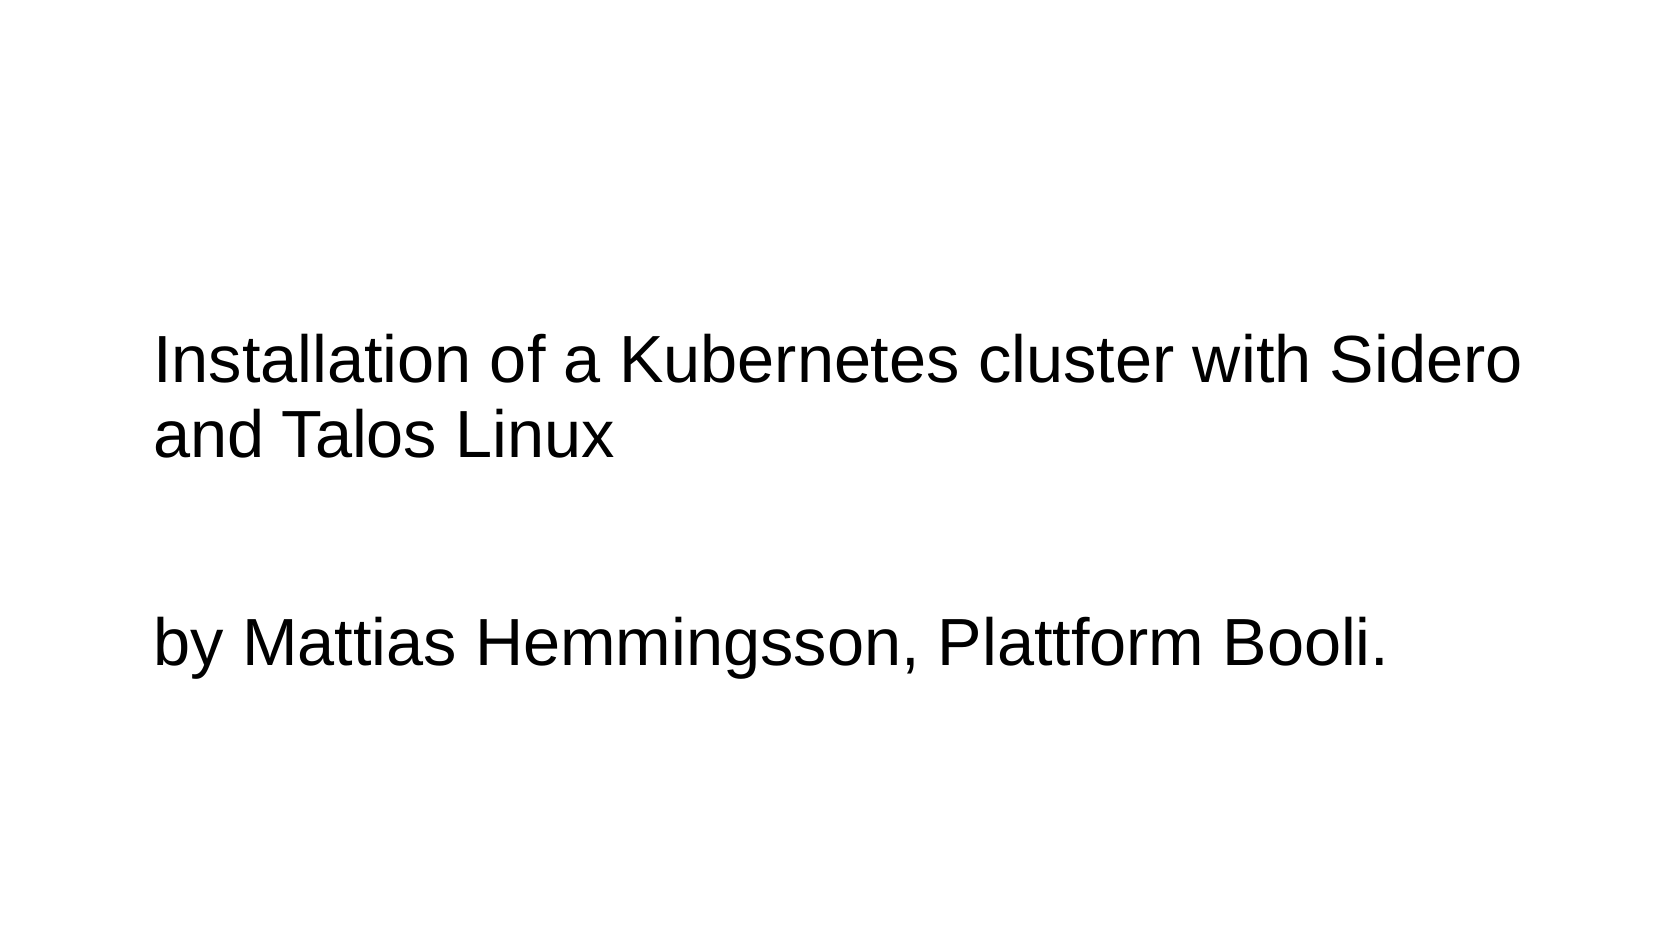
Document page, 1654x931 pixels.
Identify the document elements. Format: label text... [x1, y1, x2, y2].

list Installation of a Kubernetes cluster with Sidero and Talos Linux by Mattias Hemmingsson, Plattform Booli. [82, 217, 1571, 758]
